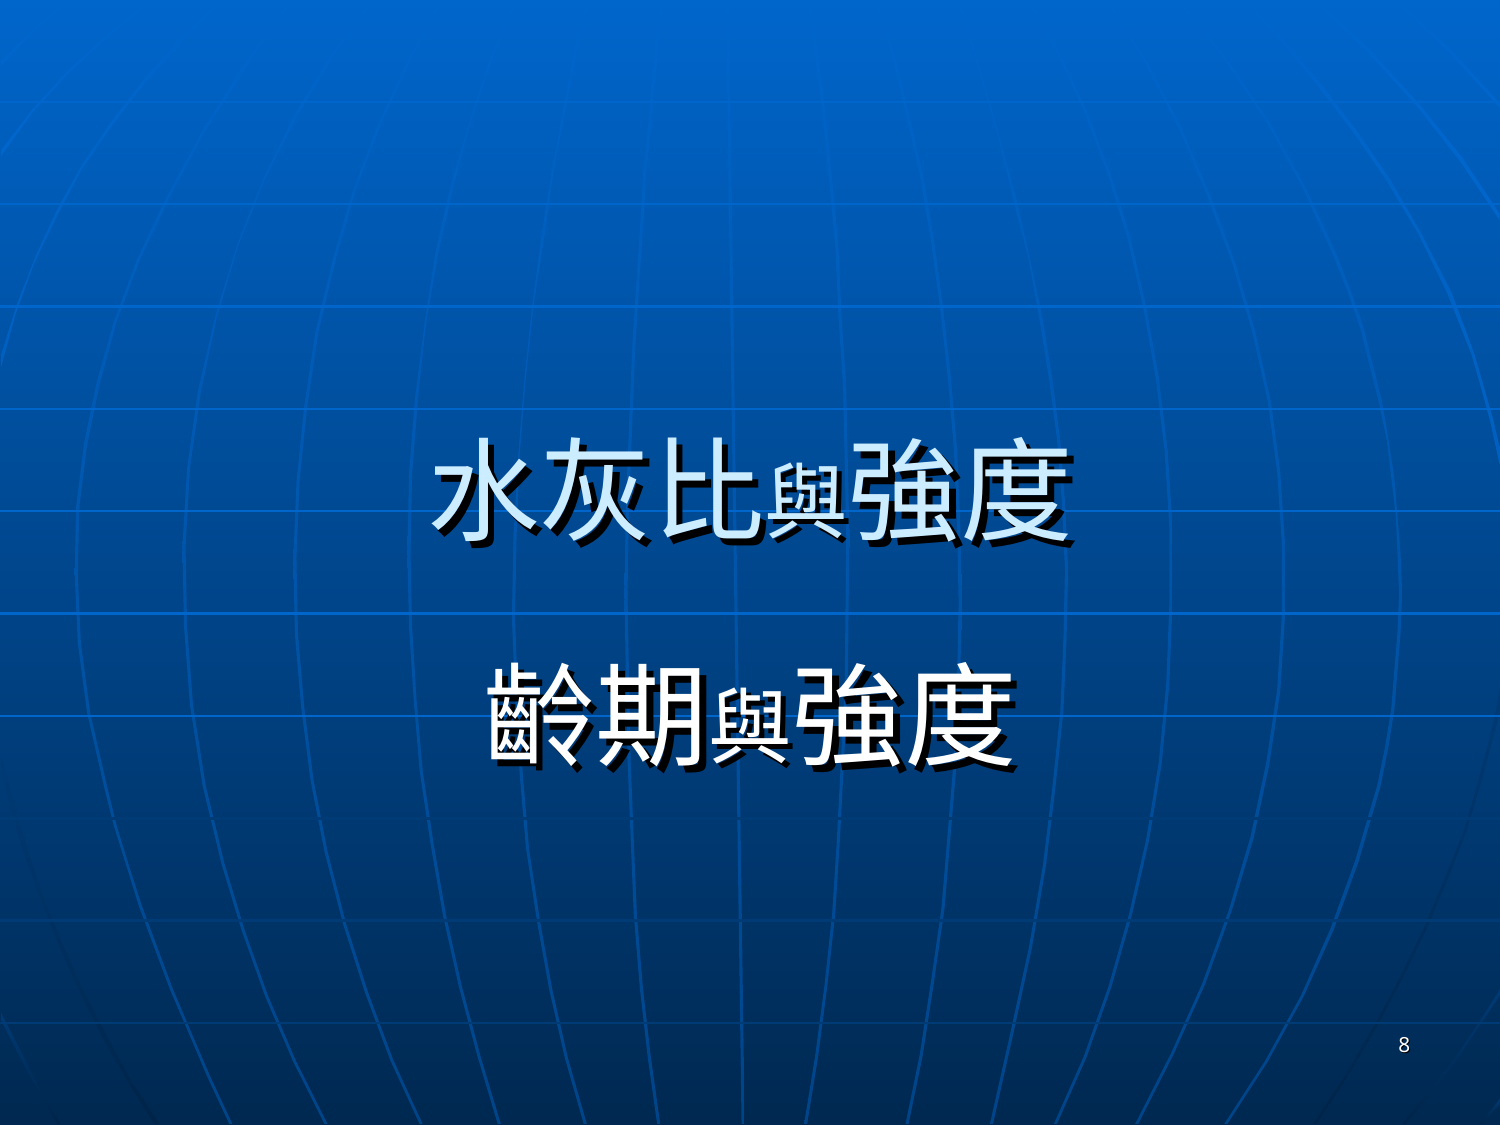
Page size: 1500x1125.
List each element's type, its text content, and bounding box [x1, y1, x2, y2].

subtitle 齡期與強度 [225, 637, 1276, 925]
text_box <編號> [1074, 1024, 1426, 1100]
title 水灰比與強度 [112, 277, 1388, 563]
